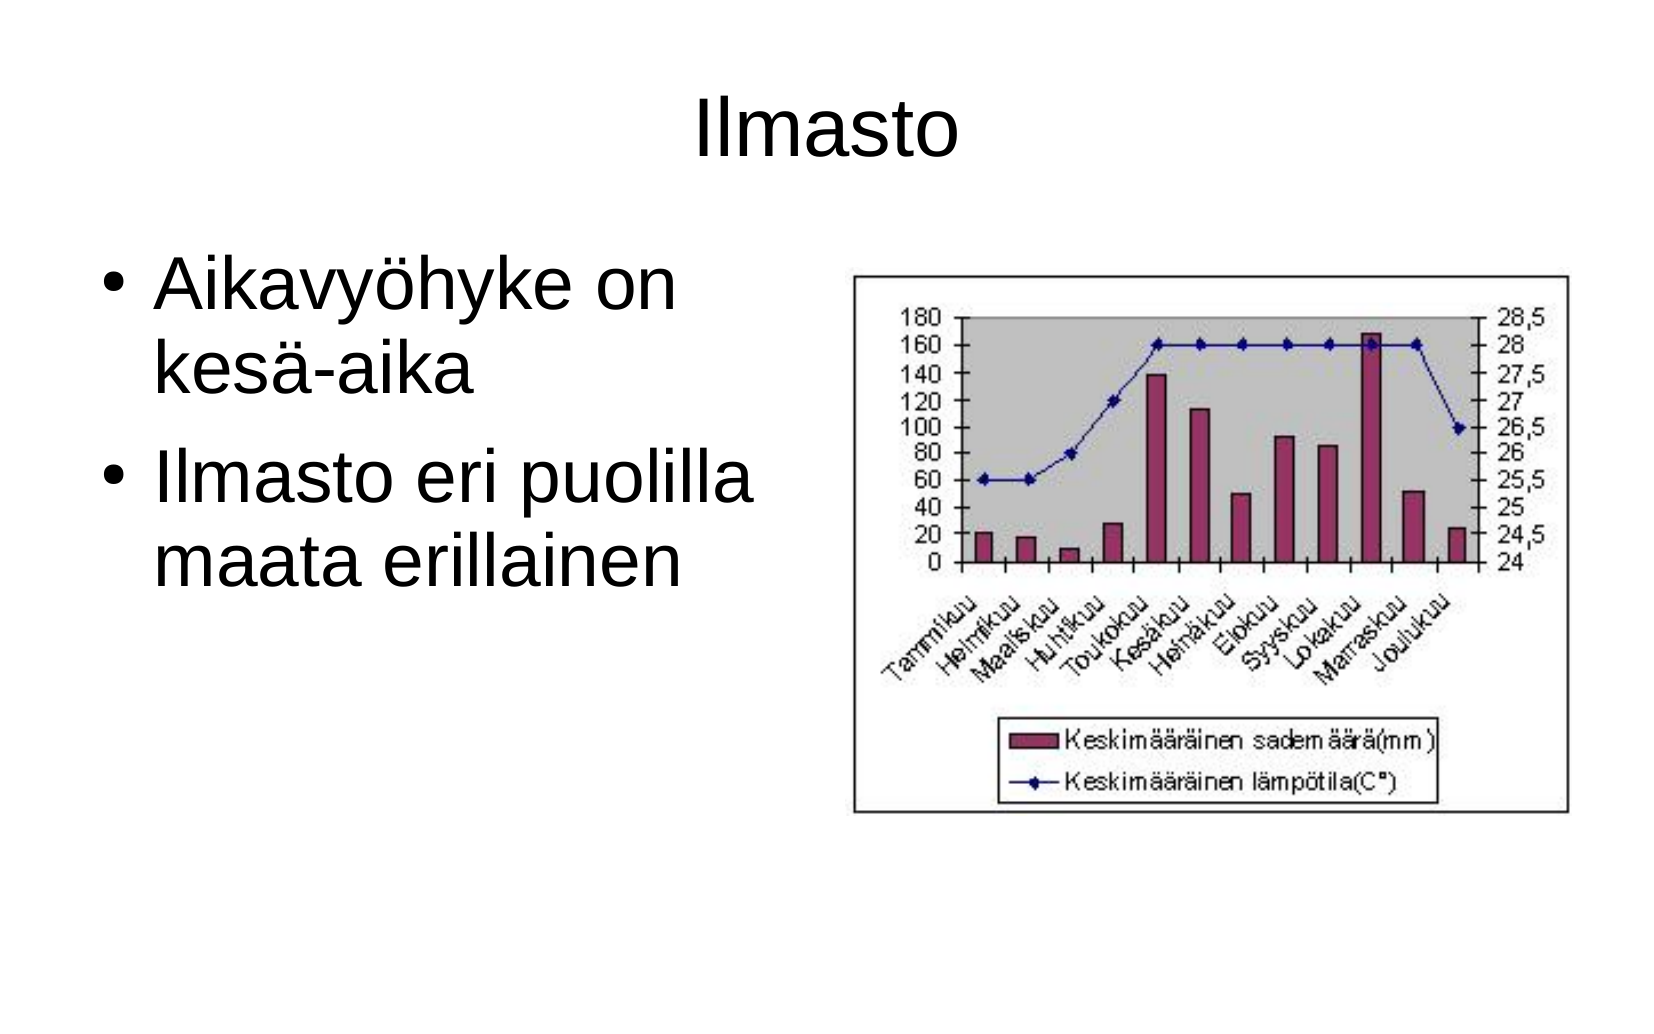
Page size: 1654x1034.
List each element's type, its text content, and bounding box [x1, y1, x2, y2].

list Aikavyöhyke on kesä-aika Ilmasto eri puolilla maata erillainen [82, 241, 809, 842]
title Ilmasto [82, 41, 1571, 214]
picture [845, 267, 1572, 816]
